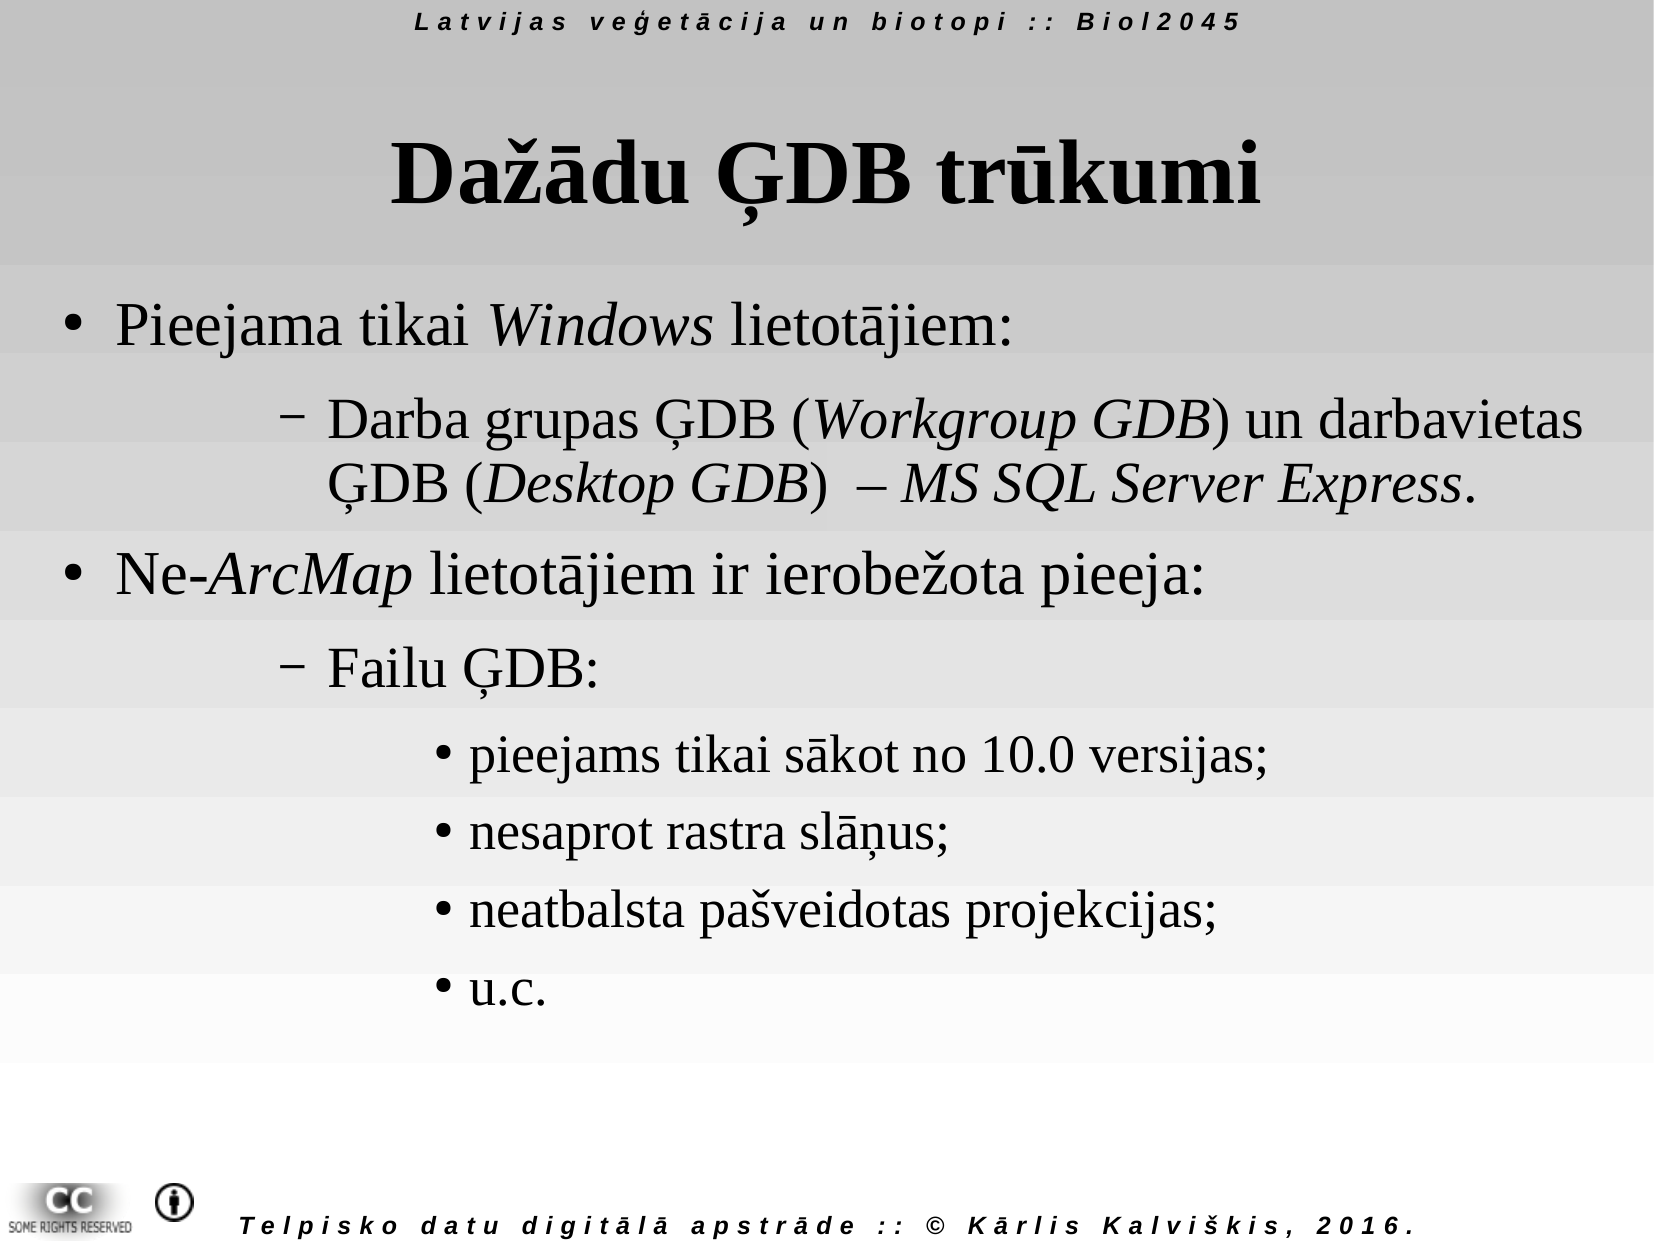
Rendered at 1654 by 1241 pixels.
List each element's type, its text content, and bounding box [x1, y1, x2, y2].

title Dažādu ĢDB trūkumi [29, 49, 1625, 296]
list Pieejama tikai Windows lietotājiem: Darba grupas ĢDB (Workgroup GDB) un darbavietas ĢDB (Desktop GDB) – MS SQL Server Express. Ne-ArcMap lietotājiem ir ierobežota pieeja: Failu ĢDB: pieejams tikai sākot no 10.0 versijas; nesaprot rastra slāņus; neatbalsta pašveidotas projekcijas; u.c. [44, 289, 1610, 1113]
picture [0, 0, 1654, 1241]
